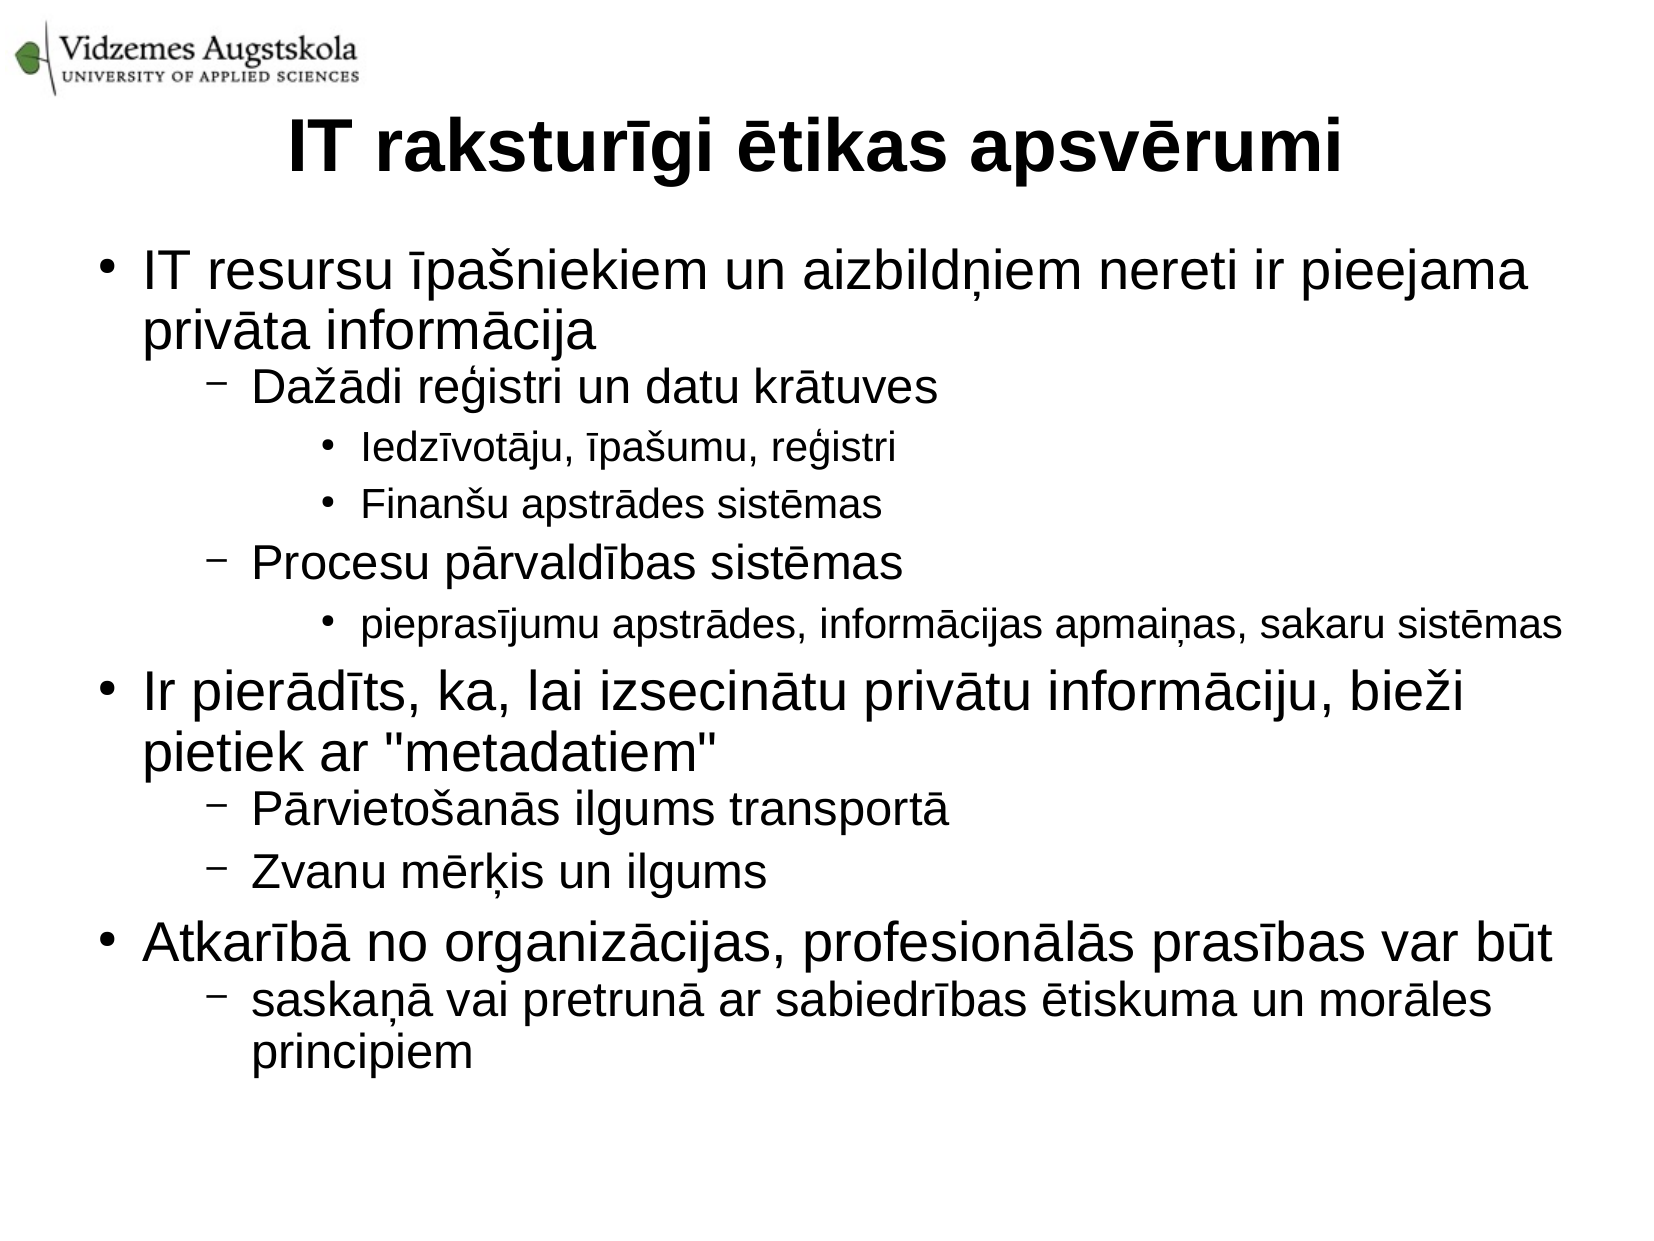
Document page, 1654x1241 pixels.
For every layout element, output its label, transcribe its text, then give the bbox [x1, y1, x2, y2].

list IT resursu īpašniekiem un aizbildņiem nereti ir pieejama privāta informācija Dažādi reģistri un datu krātuves Iedzīvotāju, īpašumu, reģistri Finanšu apstrādes sistēmas Procesu pārvaldības sistēmas pieprasījumu apstrādes, informācijas apmaiņas, sakaru sistēmas Ir pierādīts, ka, lai izsecinātu privātu informāciju, bieži pietiek ar "metadatiem" Pārvietošanās ilgums transportā Zvanu mērķis un ilgums Atkarībā no organizācijas, profesionālās prasības var būt saskaņā vai pretrunā ar sabiedrības ētiskuma un morāles principiem [82, 236, 1569, 1107]
title IT raksturīgi ētikas apsvērumi [94, 96, 1512, 195]
picture [5, 2, 368, 113]
